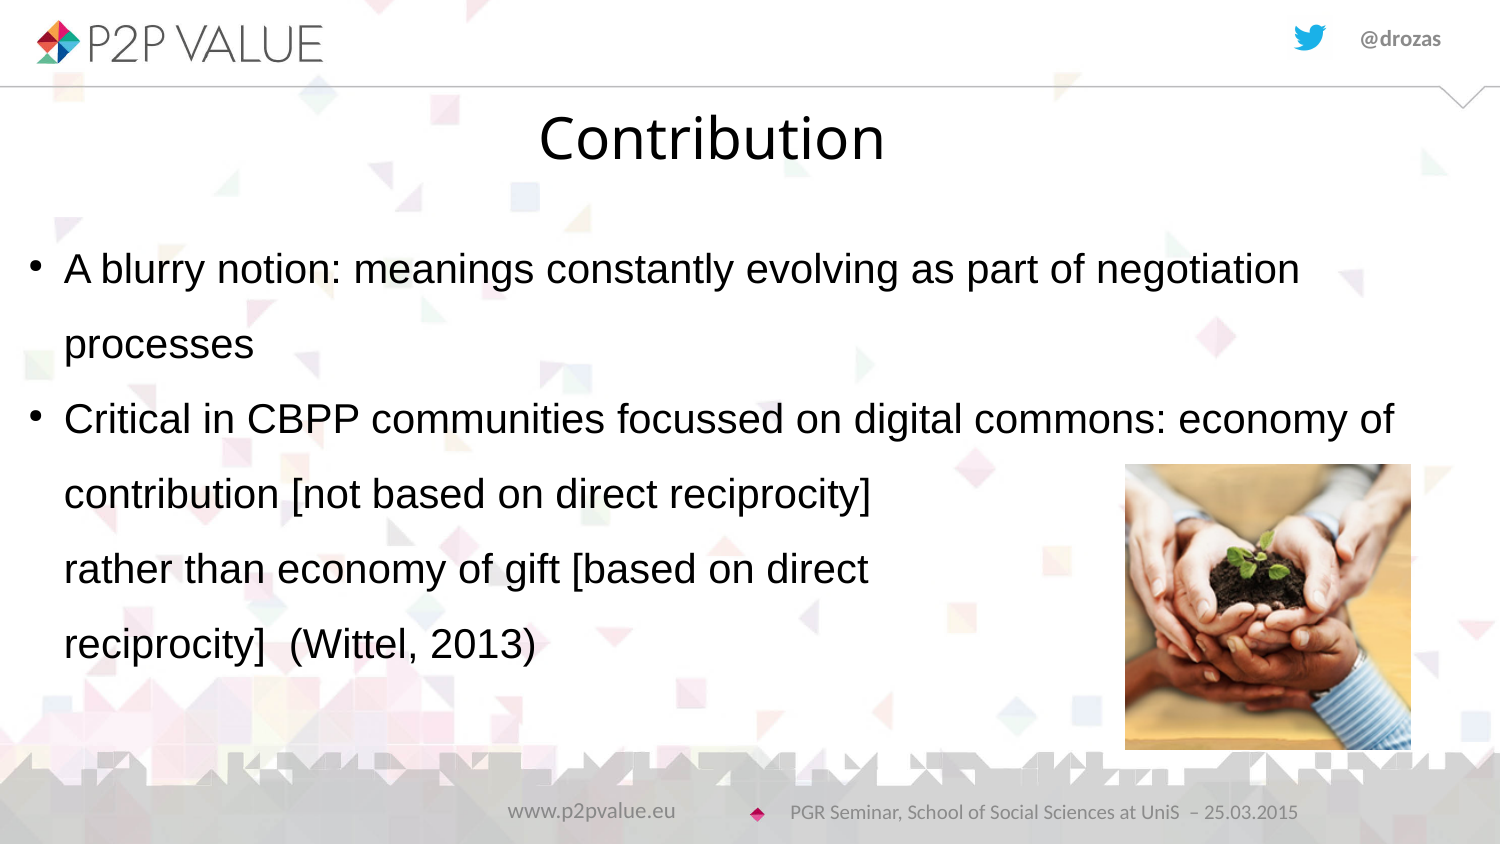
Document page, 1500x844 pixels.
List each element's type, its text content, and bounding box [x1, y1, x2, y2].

picture [0, 0, 1500, 844]
subtitle A blurry notion: meanings constantly evolving as part of negotiation processes Critical in CBPP communities focussed on digital commons: economy of contribution [not based on direct reciprocity] rather than economy of gift [based on direct reciprocity] (Wittel, 2013) [15, 210, 1496, 766]
text_box @drozas [1333, 15, 1455, 60]
text_box PGR Seminar, School of Social Sciences at UniS – 25.03.2015 [777, 788, 1470, 834]
text_box www.p2pvalue.eu [501, 789, 720, 829]
title Contribution [60, 92, 1366, 181]
